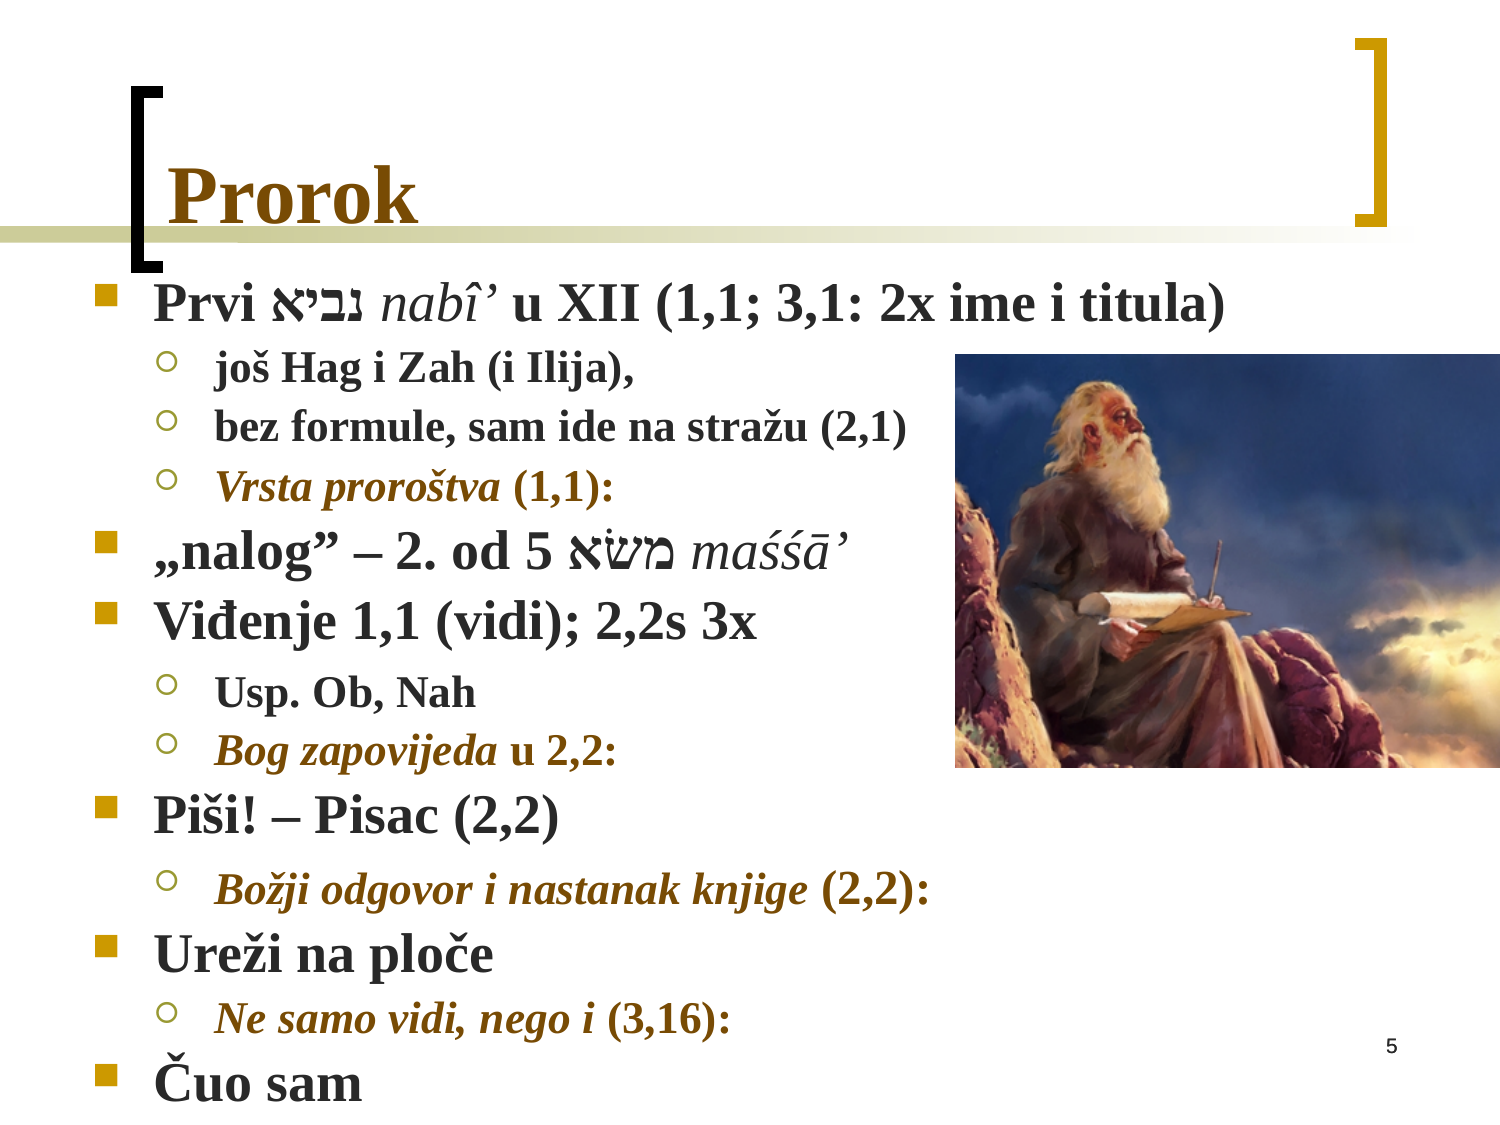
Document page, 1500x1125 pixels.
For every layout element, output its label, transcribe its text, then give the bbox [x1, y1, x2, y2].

title Prorok [152, 15, 1328, 248]
picture [955, 354, 1500, 768]
list Prvi נביא nabî’ u XII (1,1; 3,1: 2x ime i titula) još Hag i Zah (i Ilija), bez formule, sam ide na stražu (2,1) Vrsta proroštva (1,1): „nalog” – 2. od 5 משׂא maśśā’ Viđenje 1,1 (vidi); 2,2s 3x Usp. Ob, Nah Bog zapovijeda u 2,2: Piši! – Pisac (2,2) Božji odgovor i nastanak knjige (2,2): Ureži na ploče Ne samo vidi, nego i (3,16): Čuo sam [76, 265, 1500, 1125]
